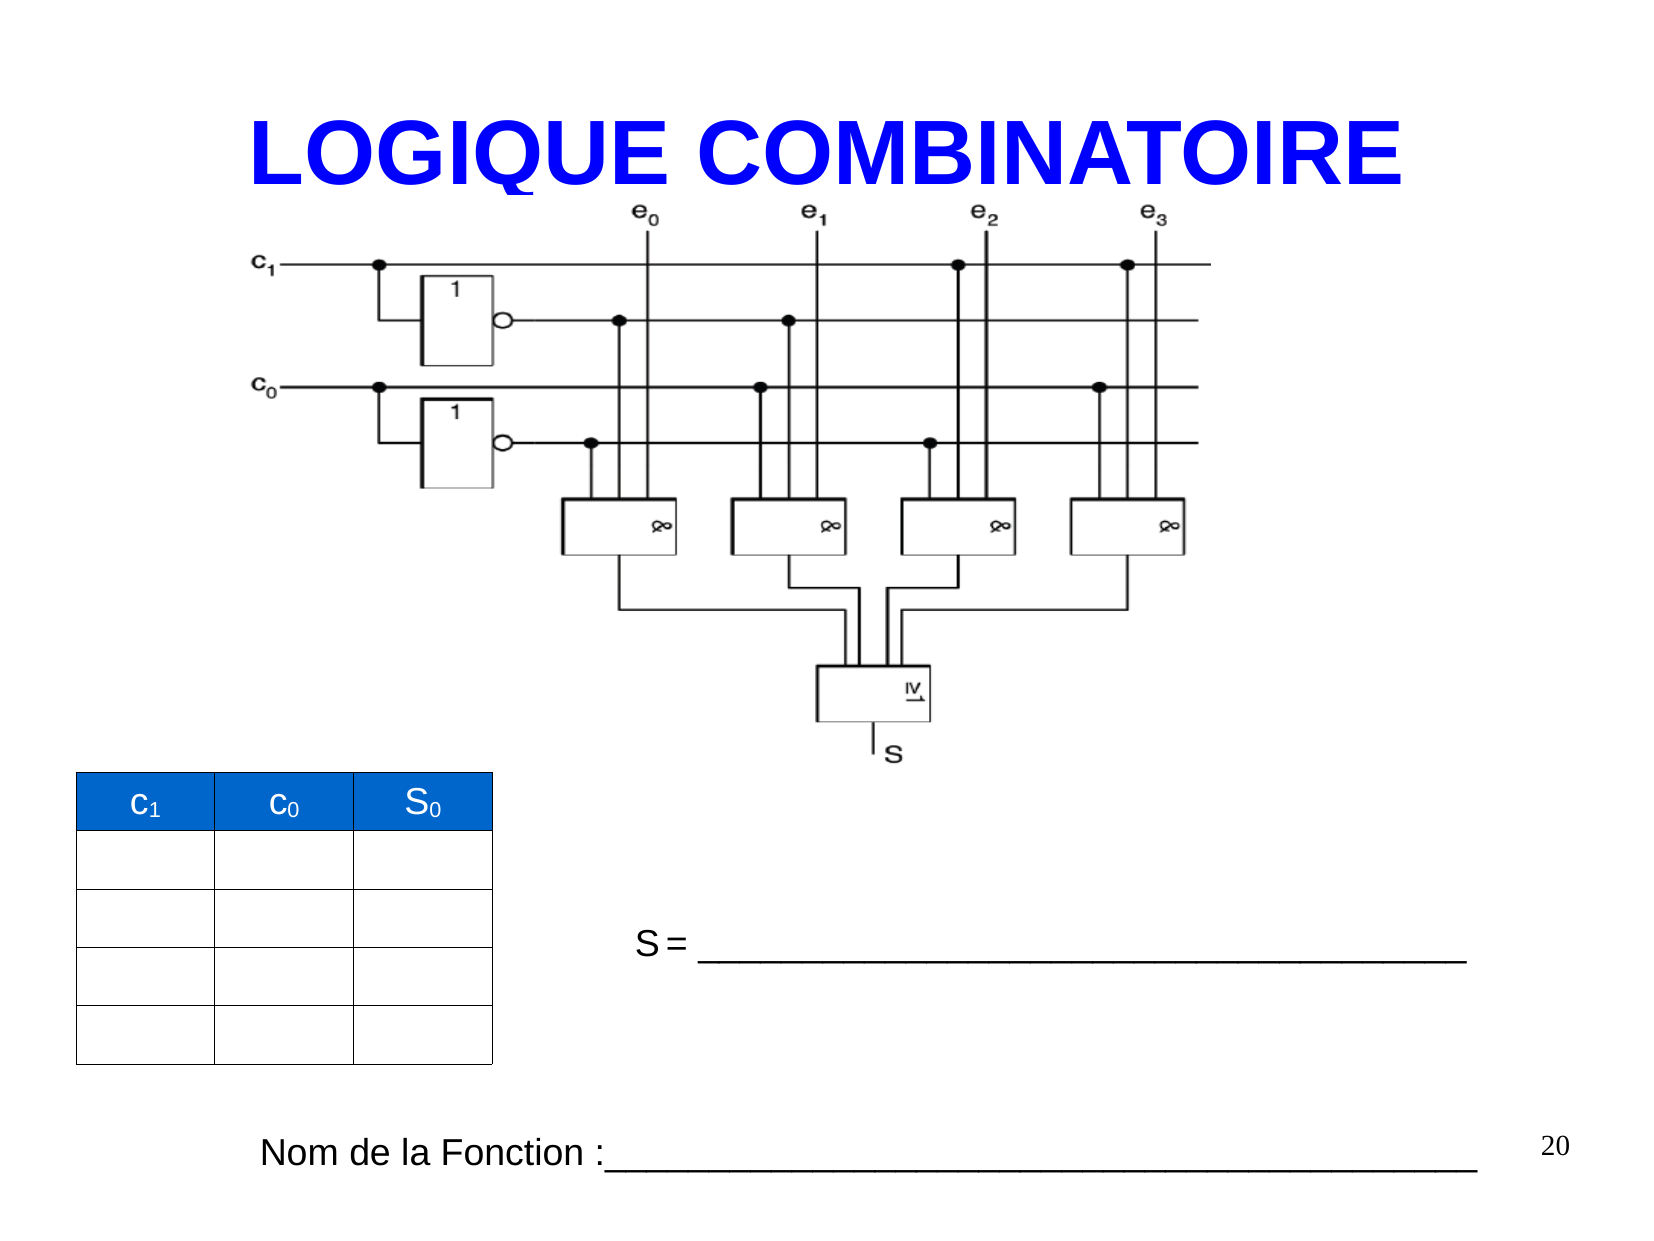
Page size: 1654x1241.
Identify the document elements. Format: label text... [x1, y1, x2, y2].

table_cell [354, 948, 492, 1005]
table_cell [215, 831, 353, 889]
table_header c1 [77, 773, 214, 830]
table_cell [354, 890, 492, 947]
text_box Nom de la Fonction :__________________________________________ [244, 1124, 1506, 1182]
table_header S0 [354, 773, 492, 830]
table_cell [77, 948, 214, 1005]
text_box S = _____________________________________ [620, 915, 1536, 1013]
table_cell [354, 1006, 492, 1064]
picture [236, 195, 1211, 768]
table_cell [77, 831, 214, 889]
table_cell [215, 1006, 353, 1064]
table_cell [354, 831, 492, 889]
table_cell [215, 948, 353, 1005]
title LOGIQUE COMBINATOIRE [0, 49, 1654, 257]
table_cell [77, 890, 214, 947]
table_cell [77, 1006, 214, 1064]
table_cell [215, 890, 353, 947]
table_header c0 [215, 773, 353, 830]
